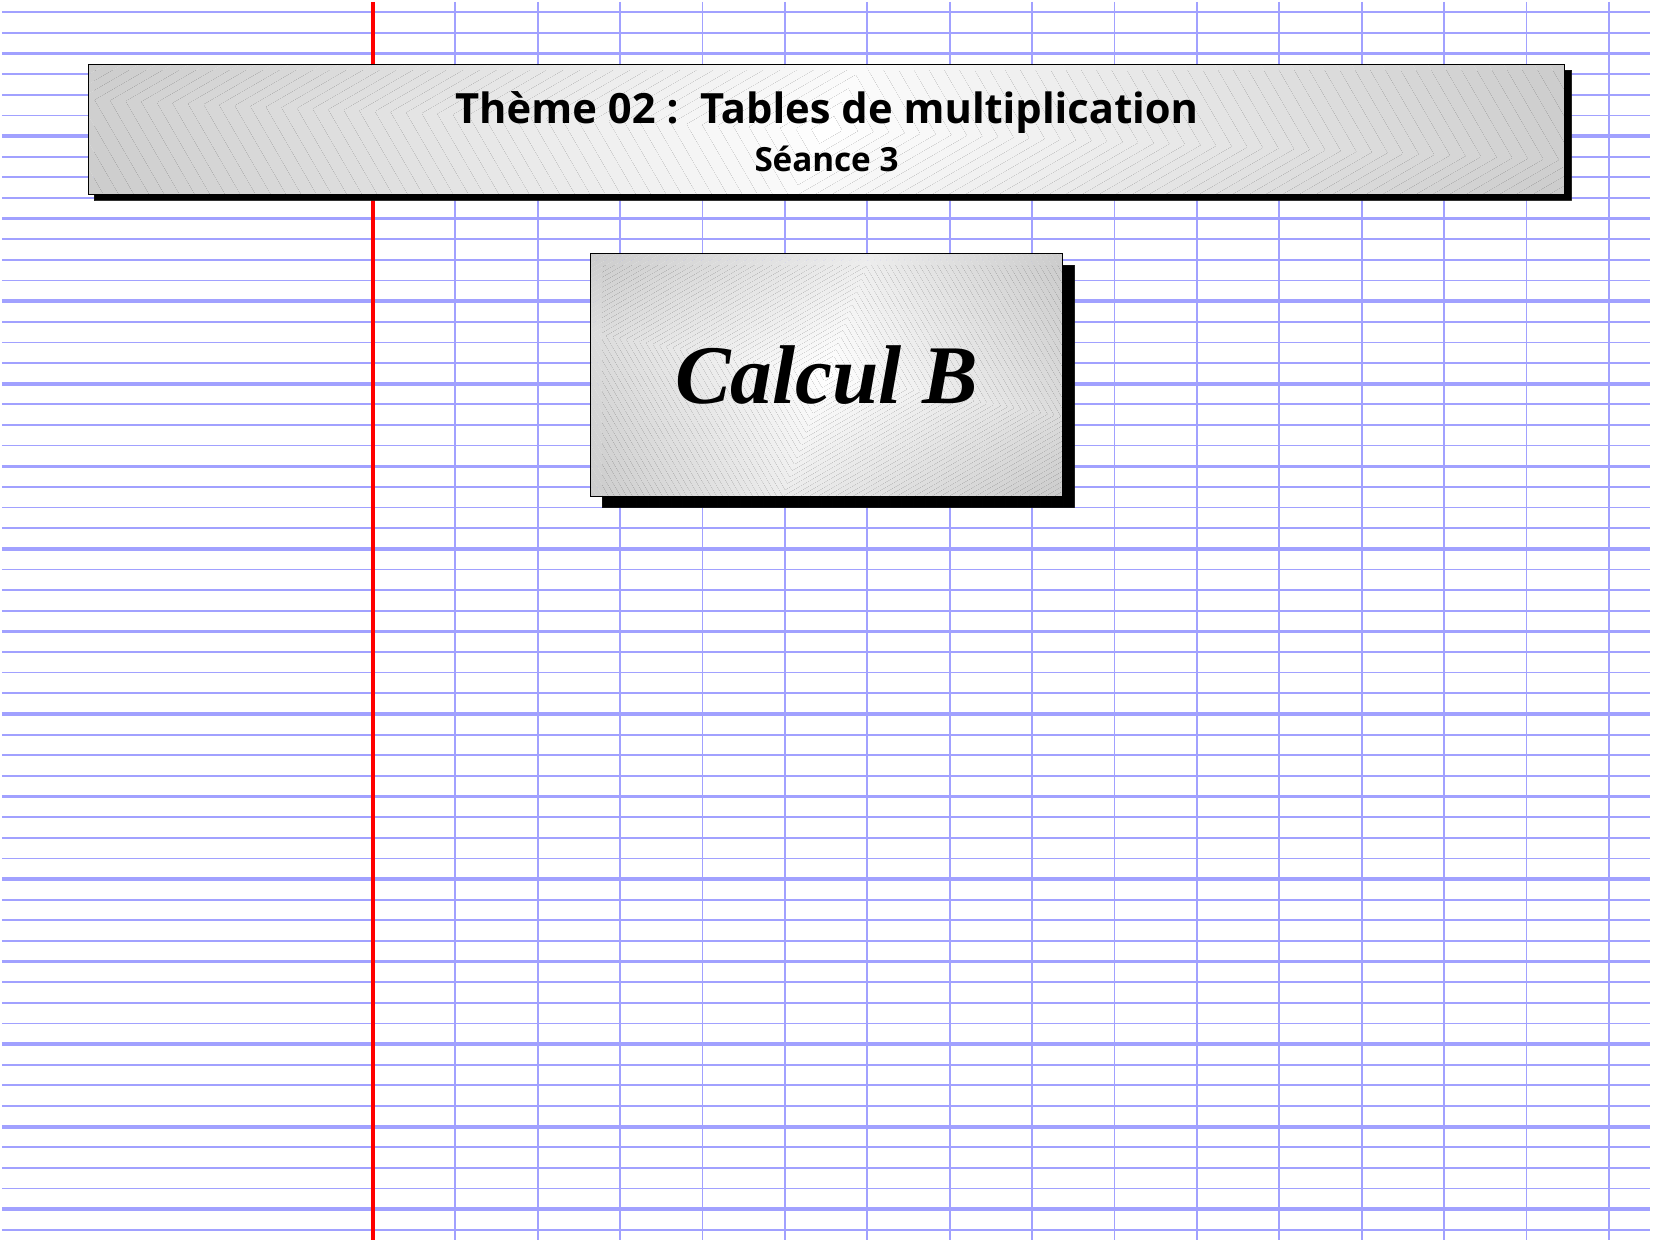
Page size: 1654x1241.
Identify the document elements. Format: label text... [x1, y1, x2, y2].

text_box Calcul B [590, 253, 1063, 497]
picture [0, 0, 1654, 1241]
text_box Thème 02 : Tables de multiplication Séance 3 [88, 64, 1565, 195]
